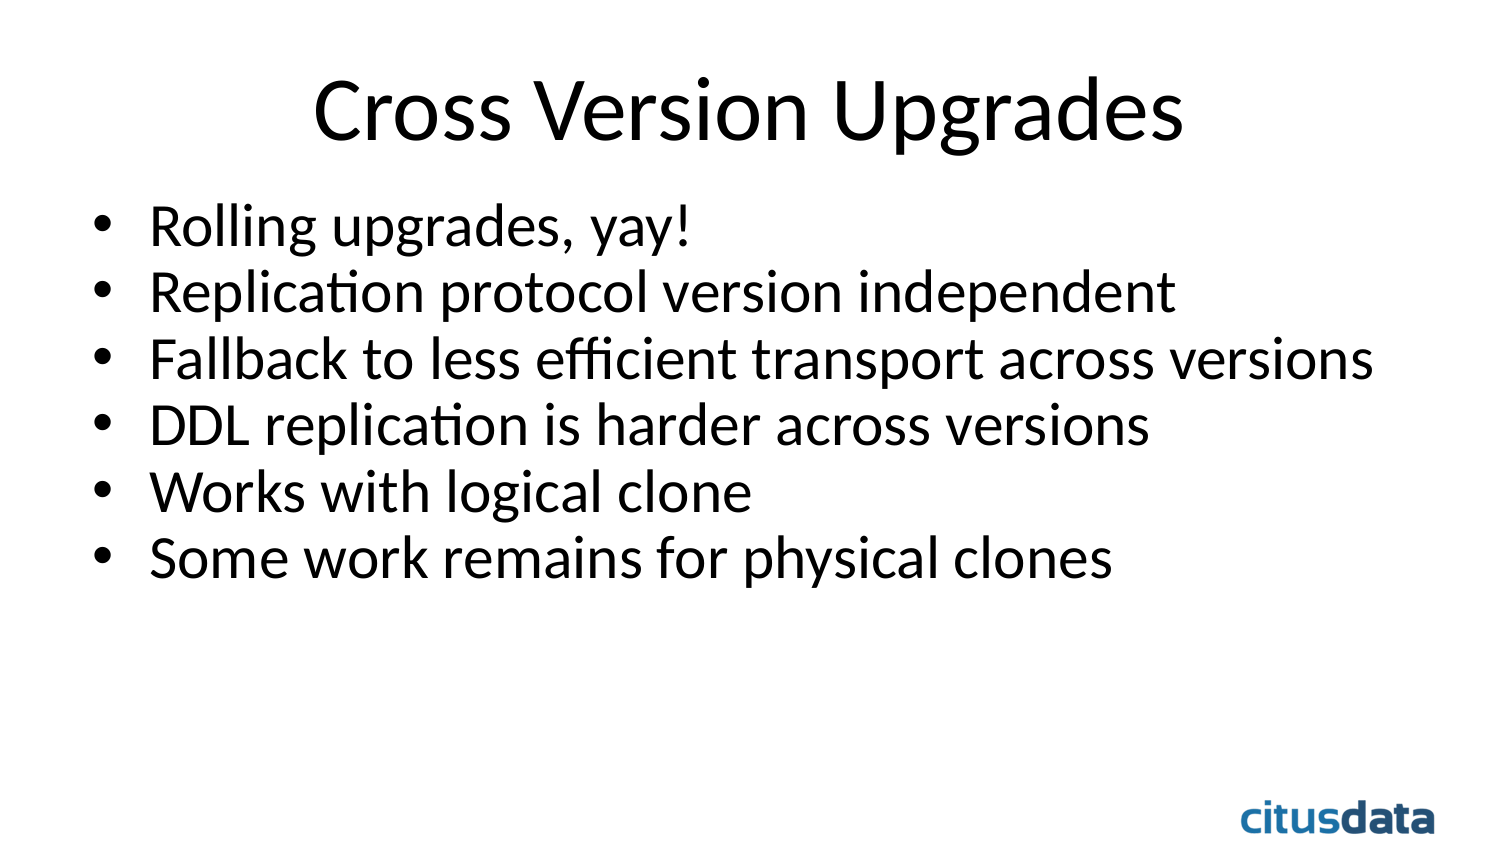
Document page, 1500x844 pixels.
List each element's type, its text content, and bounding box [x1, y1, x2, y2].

list [75, 196, 1426, 754]
picture [1237, 795, 1439, 837]
title [75, 33, 1426, 175]
list Rolling upgrades, yay! Replication protocol version independent Fallback to less efficient transport across versions DDL replication is harder across versions Works with logical clone Some work remains for physical clones [77, 185, 1428, 743]
